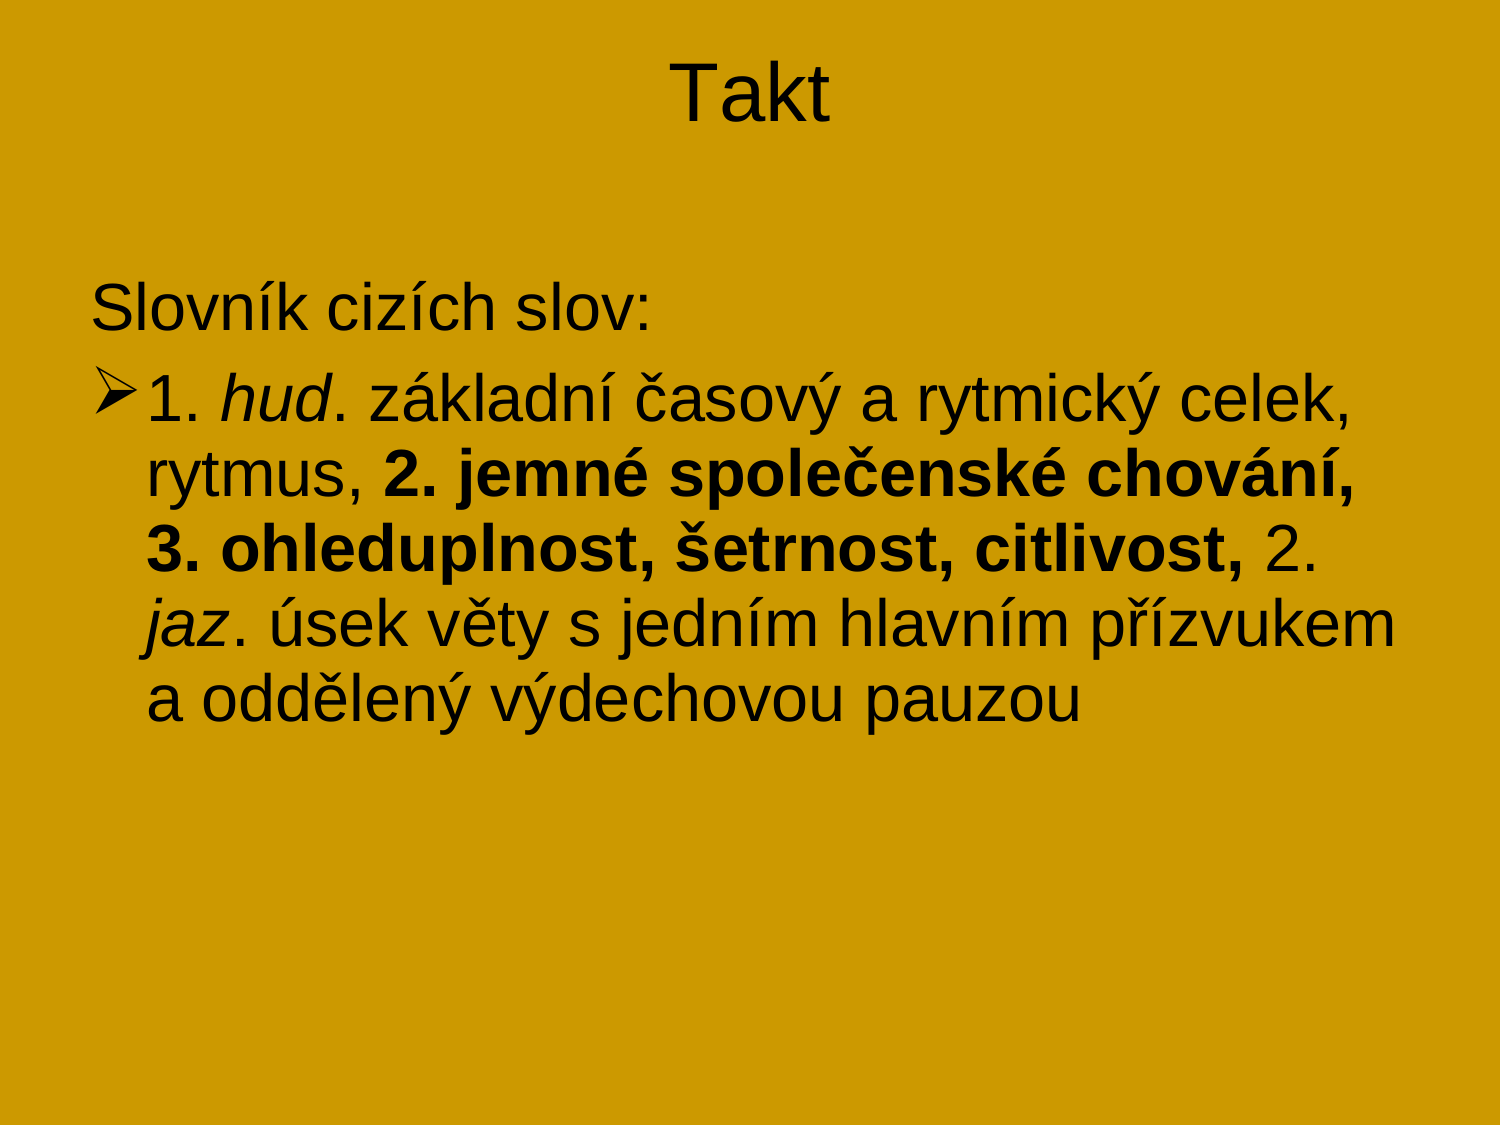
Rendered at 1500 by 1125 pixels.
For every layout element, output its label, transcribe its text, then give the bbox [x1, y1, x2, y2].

list Slovník cizích slov: 1. hud. základní časový a rytmický celek, rytmus, 2. jemné společenské chování, 3. ohleduplnost, šetrnost, citlivost, 2. jaz. úsek věty s jedním hlavním přízvukem a oddělený výdechovou pauzou [75, 262, 1426, 1006]
title Takt [75, 31, 1426, 247]
